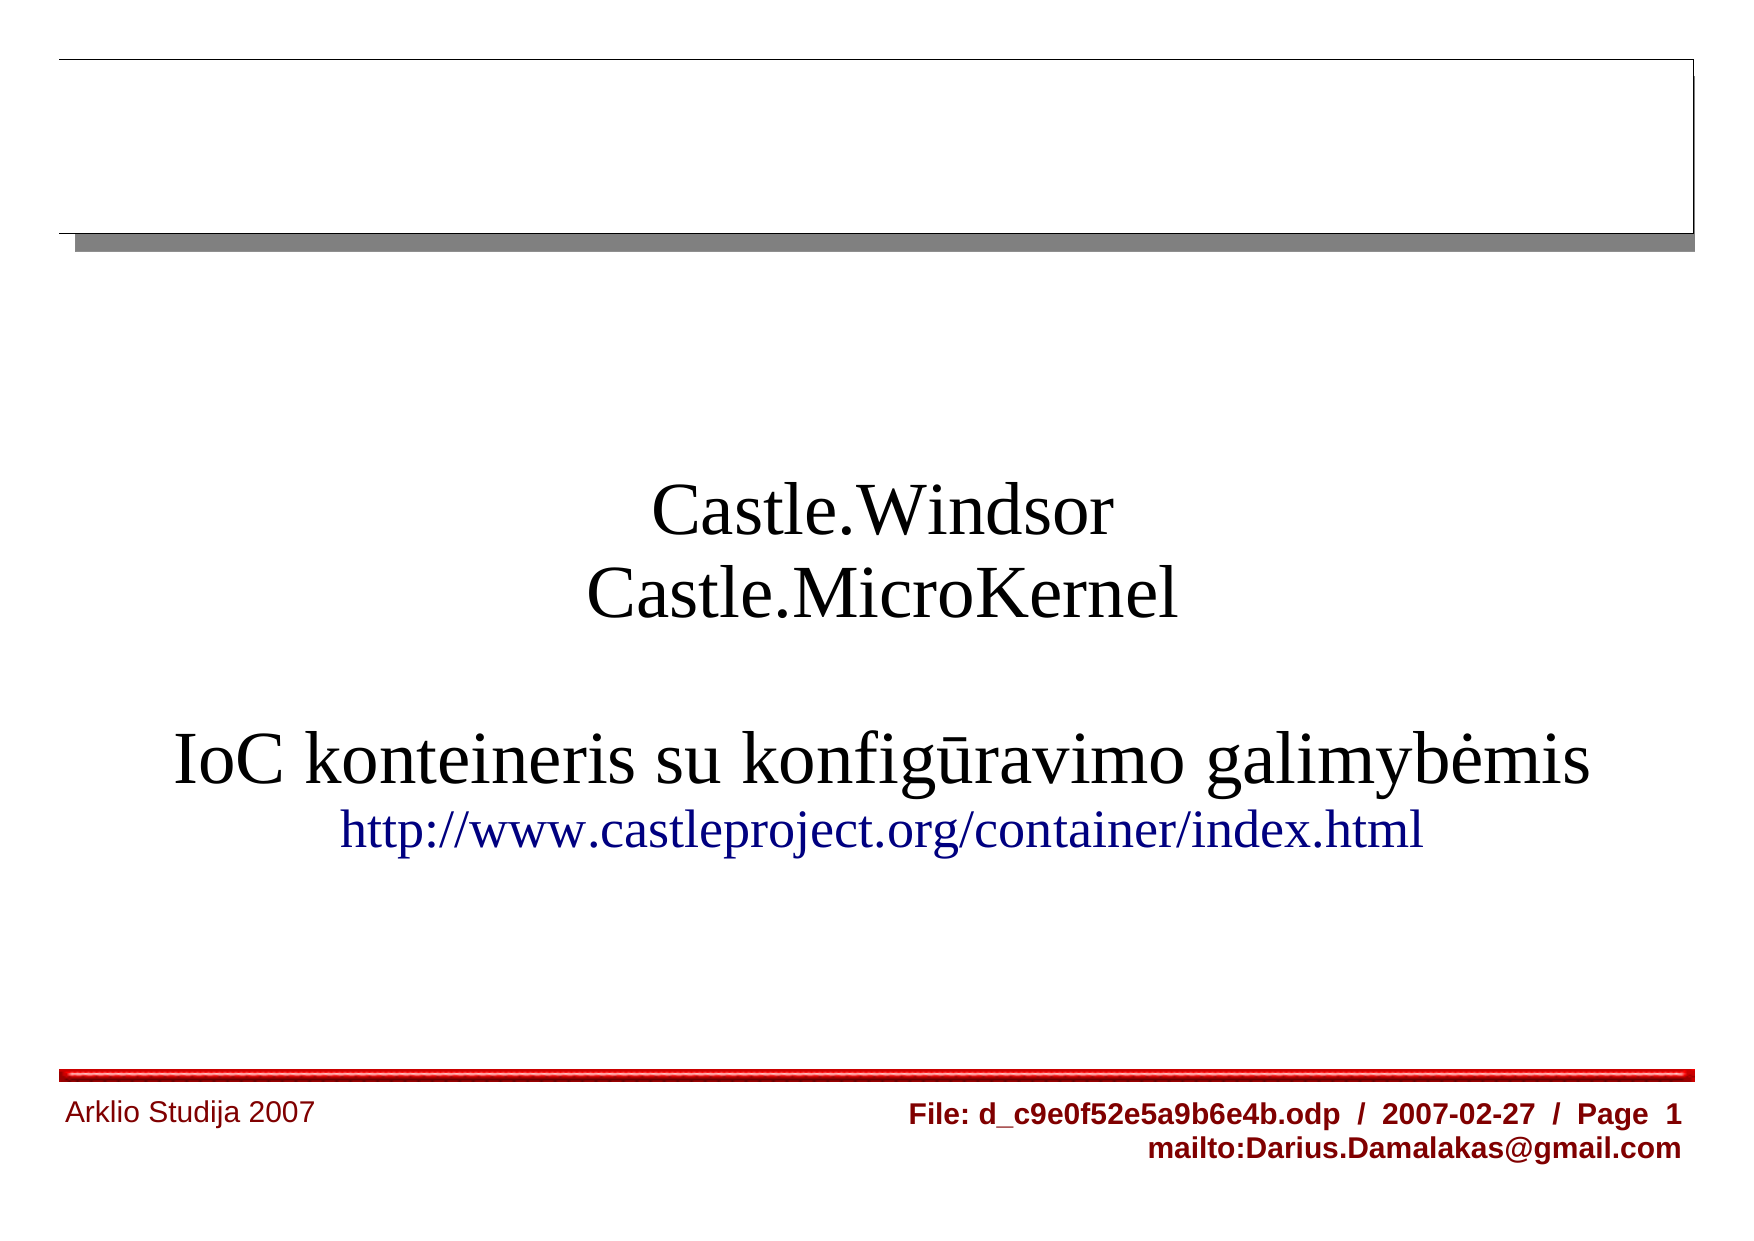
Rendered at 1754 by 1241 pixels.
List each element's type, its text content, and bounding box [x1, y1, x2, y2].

subtitle Castle.Windsor Castle.MicroKernel IoC konteineris su konfigūravimo galimybėmis http://www.castleproject.org/container/index.html [71, 272, 1695, 1055]
picture [59, 1069, 1695, 1082]
